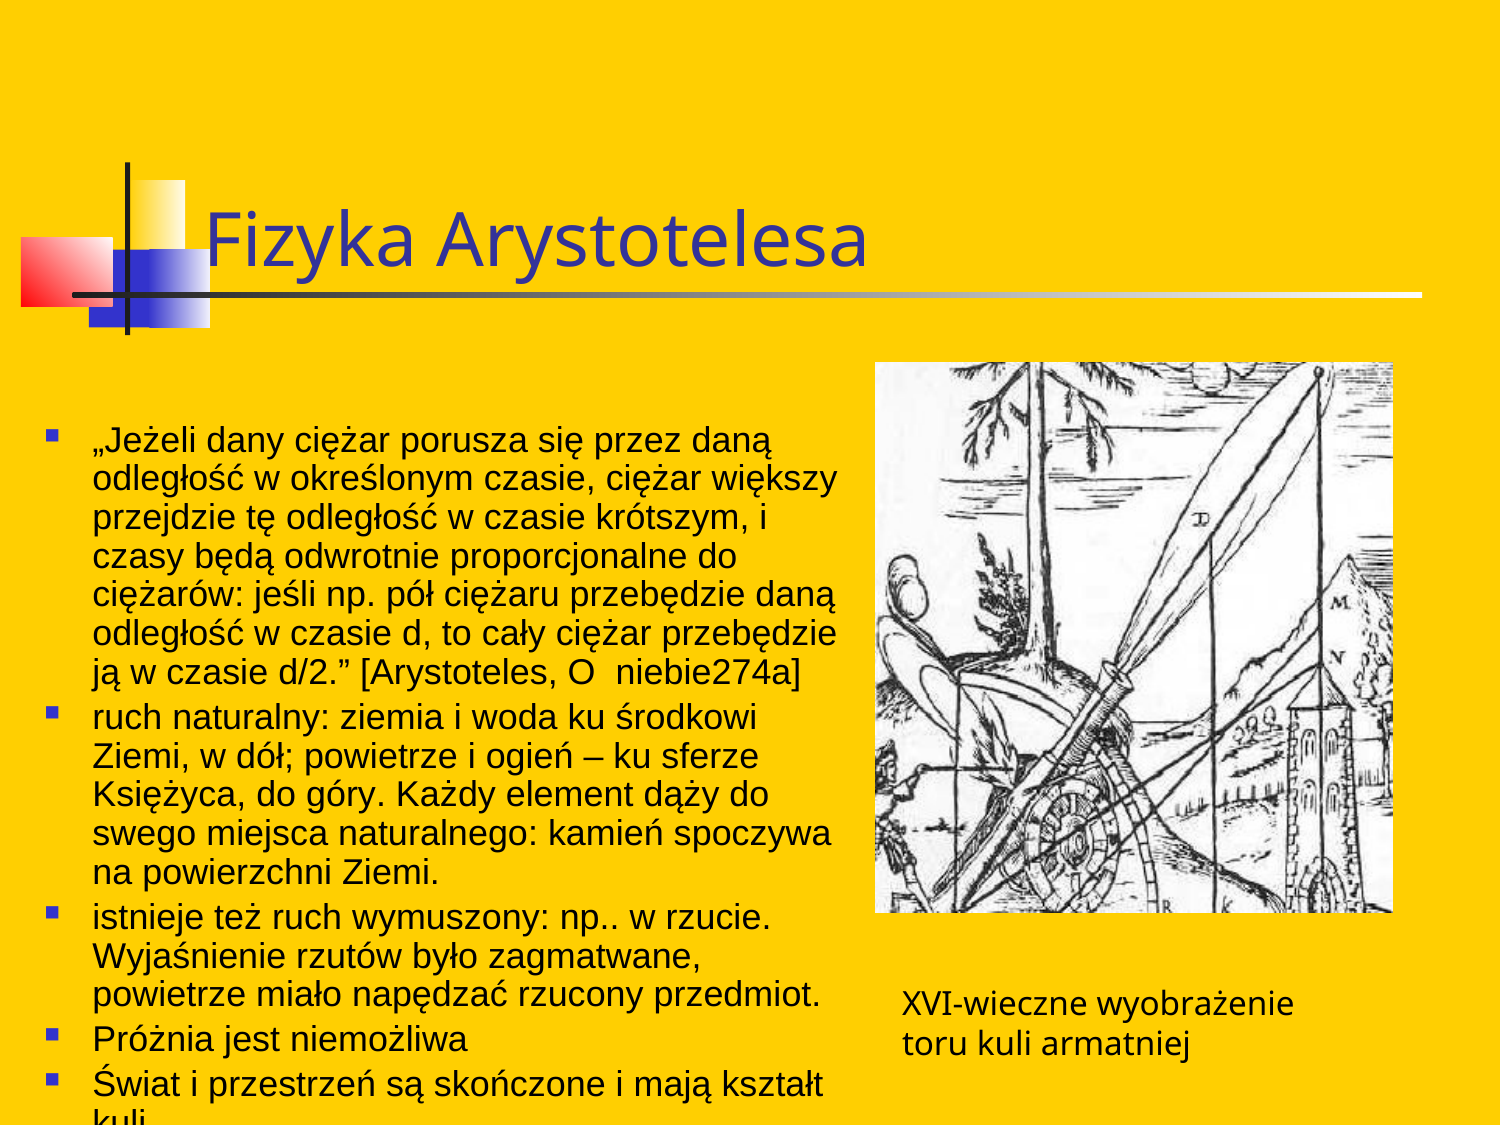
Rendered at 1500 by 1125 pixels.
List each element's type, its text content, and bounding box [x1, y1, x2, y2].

title Fizyka Arystotelesa [188, 101, 1468, 289]
text_box XVI-wieczne wyobrażenie toru kuli armatniej [887, 974, 1375, 1071]
list „Jeżeli dany ciężar porusza się przez daną odległość w określonym czasie, ciężar większy przejdzie tę odległość w czasie krótszym, i czasy będą odwrotnie proporcjonalne do ciężarów: jeśli np. pół ciężaru przebędzie daną odległość w czasie d, to cały ciężar przebędzie ją w czasie d/2.” [Arystoteles, O niebie274a] ruch naturalny: ziemia i woda ku środkowi Ziemi, w dół; powietrze i ogień – ku sferze Księżyca, do góry. Każdy element dąży do swego miejsca naturalnego: kamień spoczywa na powierzchni Ziemi. istnieje też ruch wymuszony: np.. w rzucie. Wyjaśnienie rzutów było zagmatwane, powietrze miało napędzać rzucony przedmiot. Próżnia jest niemożliwa Świat i przestrzeń są skończone i mają kształt kuli [29, 413, 857, 1125]
picture [875, 362, 1393, 913]
